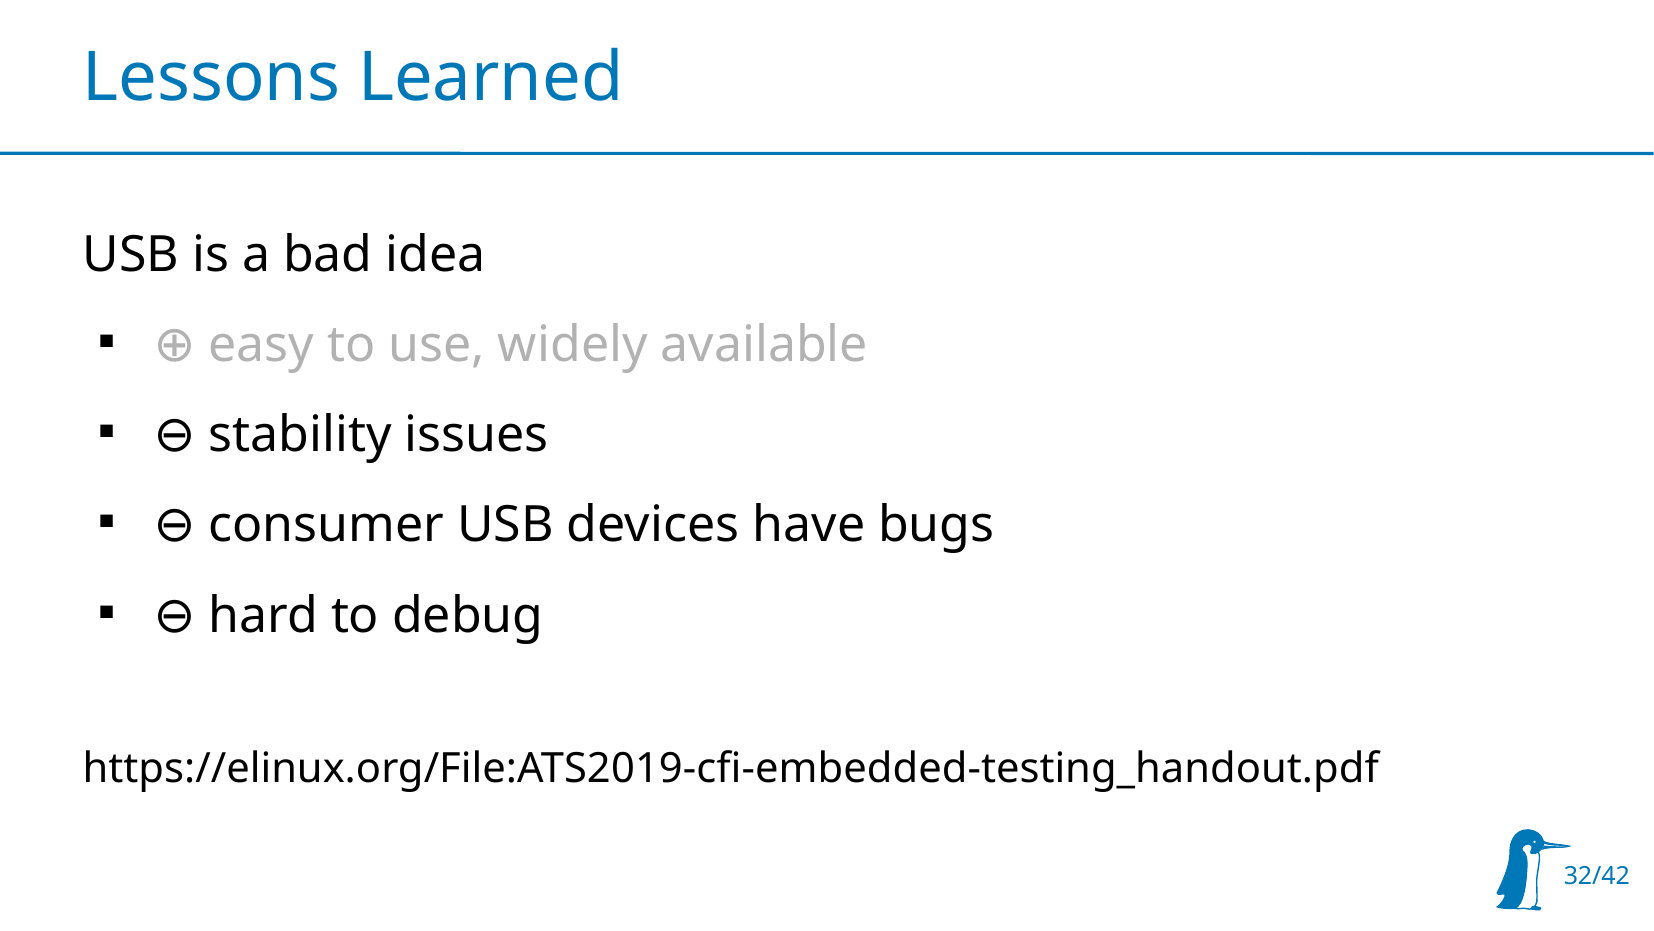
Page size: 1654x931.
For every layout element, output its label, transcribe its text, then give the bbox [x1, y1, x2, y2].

title Lessons Learned [82, 30, 1571, 121]
list USB is a bad idea ⊕ easy to use, widely available ⊖ stability issues ⊖ consumer USB devices have bugs ⊖ hard to debug https://elinux.org/File:ATS2019-cfi-embedded-testing_handout.pdf [82, 217, 1571, 861]
